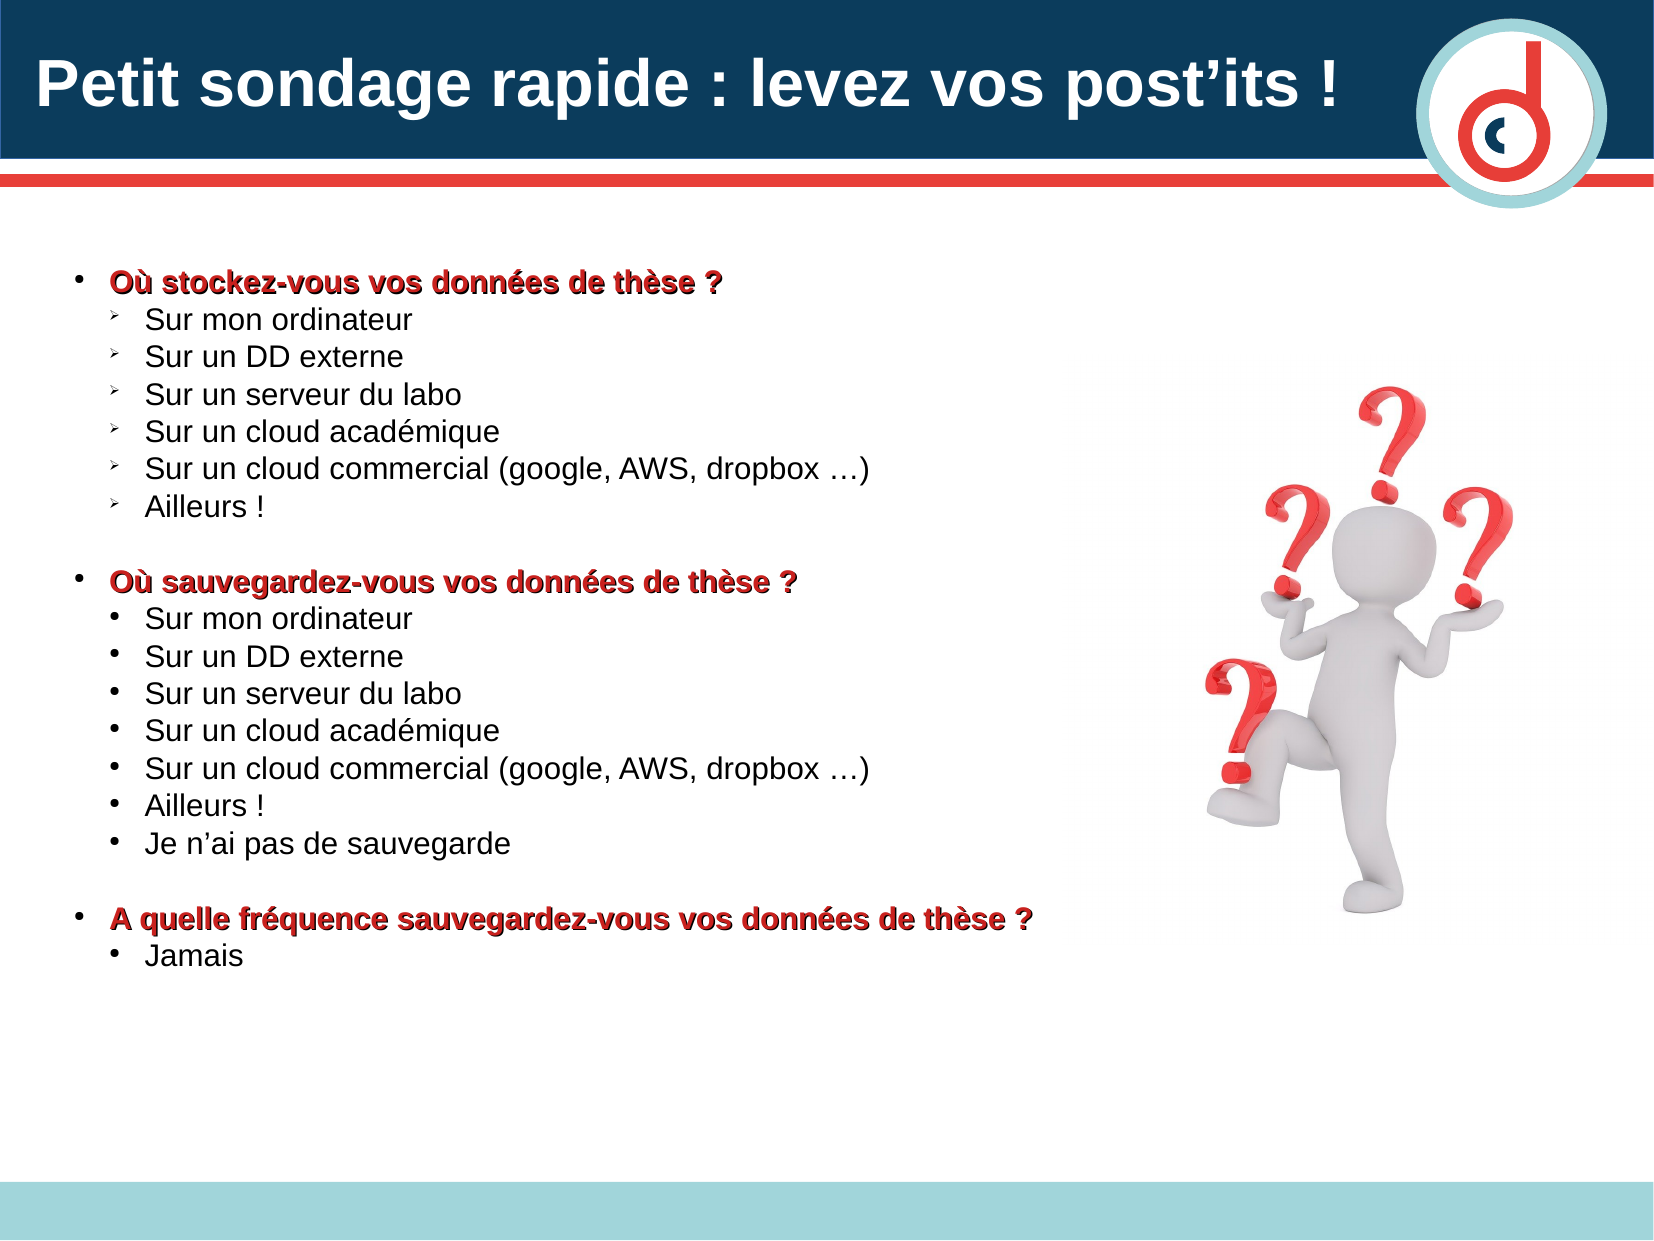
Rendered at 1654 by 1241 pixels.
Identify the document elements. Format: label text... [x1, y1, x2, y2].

title Petit sondage rapide : levez vos post’its ! [35, 11, 1430, 159]
text_box Où stockez-vous vos données de thèse ? Sur mon ordinateur Sur un DD externe Sur un serveur du labo Sur un cloud académique Sur un cloud commercial (google, AWS, dropbox …) Ailleurs ! Où sauvegardez-vous vos données de thèse ? Sur mon ordinateur Sur un DD externe Sur un serveur du labo Sur un cloud académique Sur un cloud commercial (google, AWS, dropbox …) Ailleurs ! Je n’ai pas de sauvegarde A quelle fréquence sauvegardez-vous vos données de thèse ? Jamais [59, 254, 1595, 1152]
picture [1062, 354, 1654, 945]
